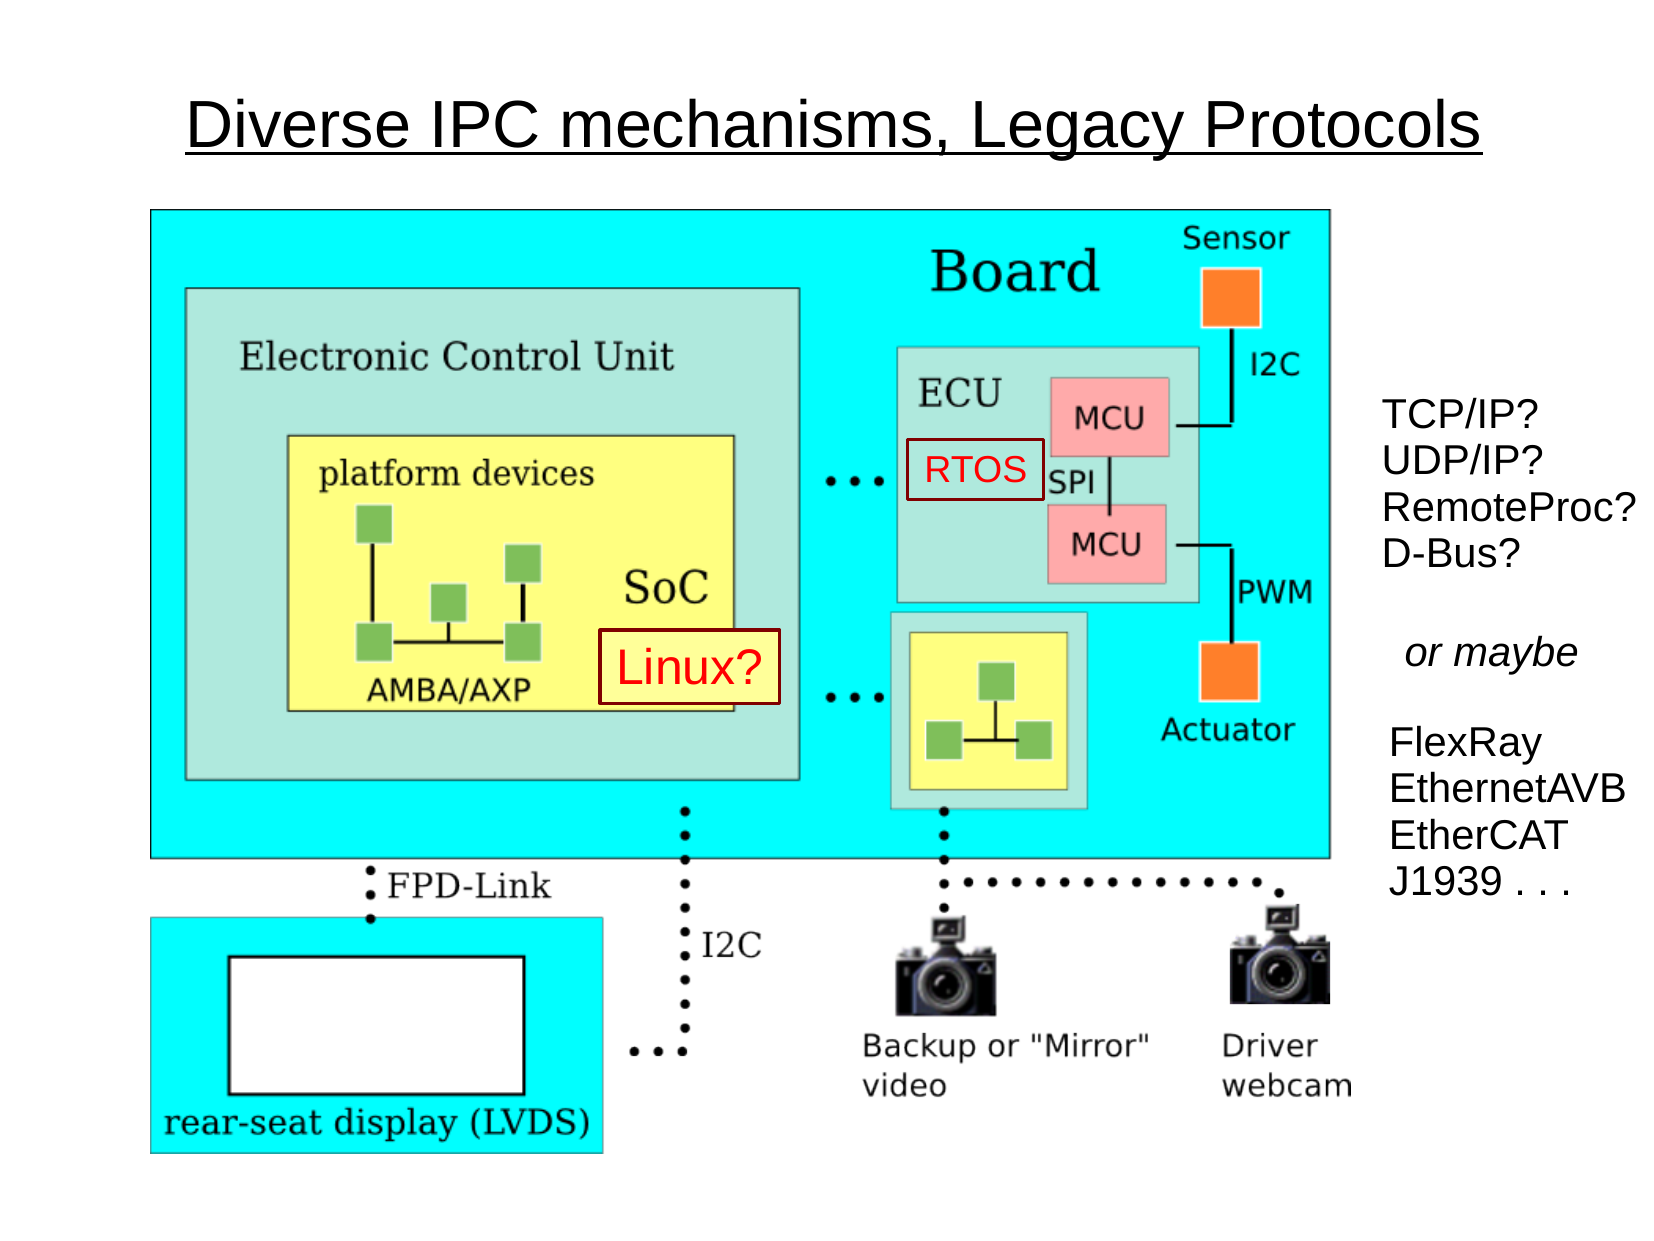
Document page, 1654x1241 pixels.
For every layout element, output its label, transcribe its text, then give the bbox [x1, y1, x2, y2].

picture [150, 229, 1351, 1154]
text_box TCP/IP? UDP/IP? RemoteProc? D-Bus? [1366, 383, 1654, 637]
text_box Linux? [600, 630, 780, 704]
text_box or maybe [1389, 621, 1594, 683]
text_box RTOS [907, 439, 1044, 500]
title Diverse IPC mechanisms, Legacy Protocols [90, 21, 1579, 229]
text_box FlexRay EthernetAVB EtherCAT J1939 . . . [1374, 711, 1654, 912]
